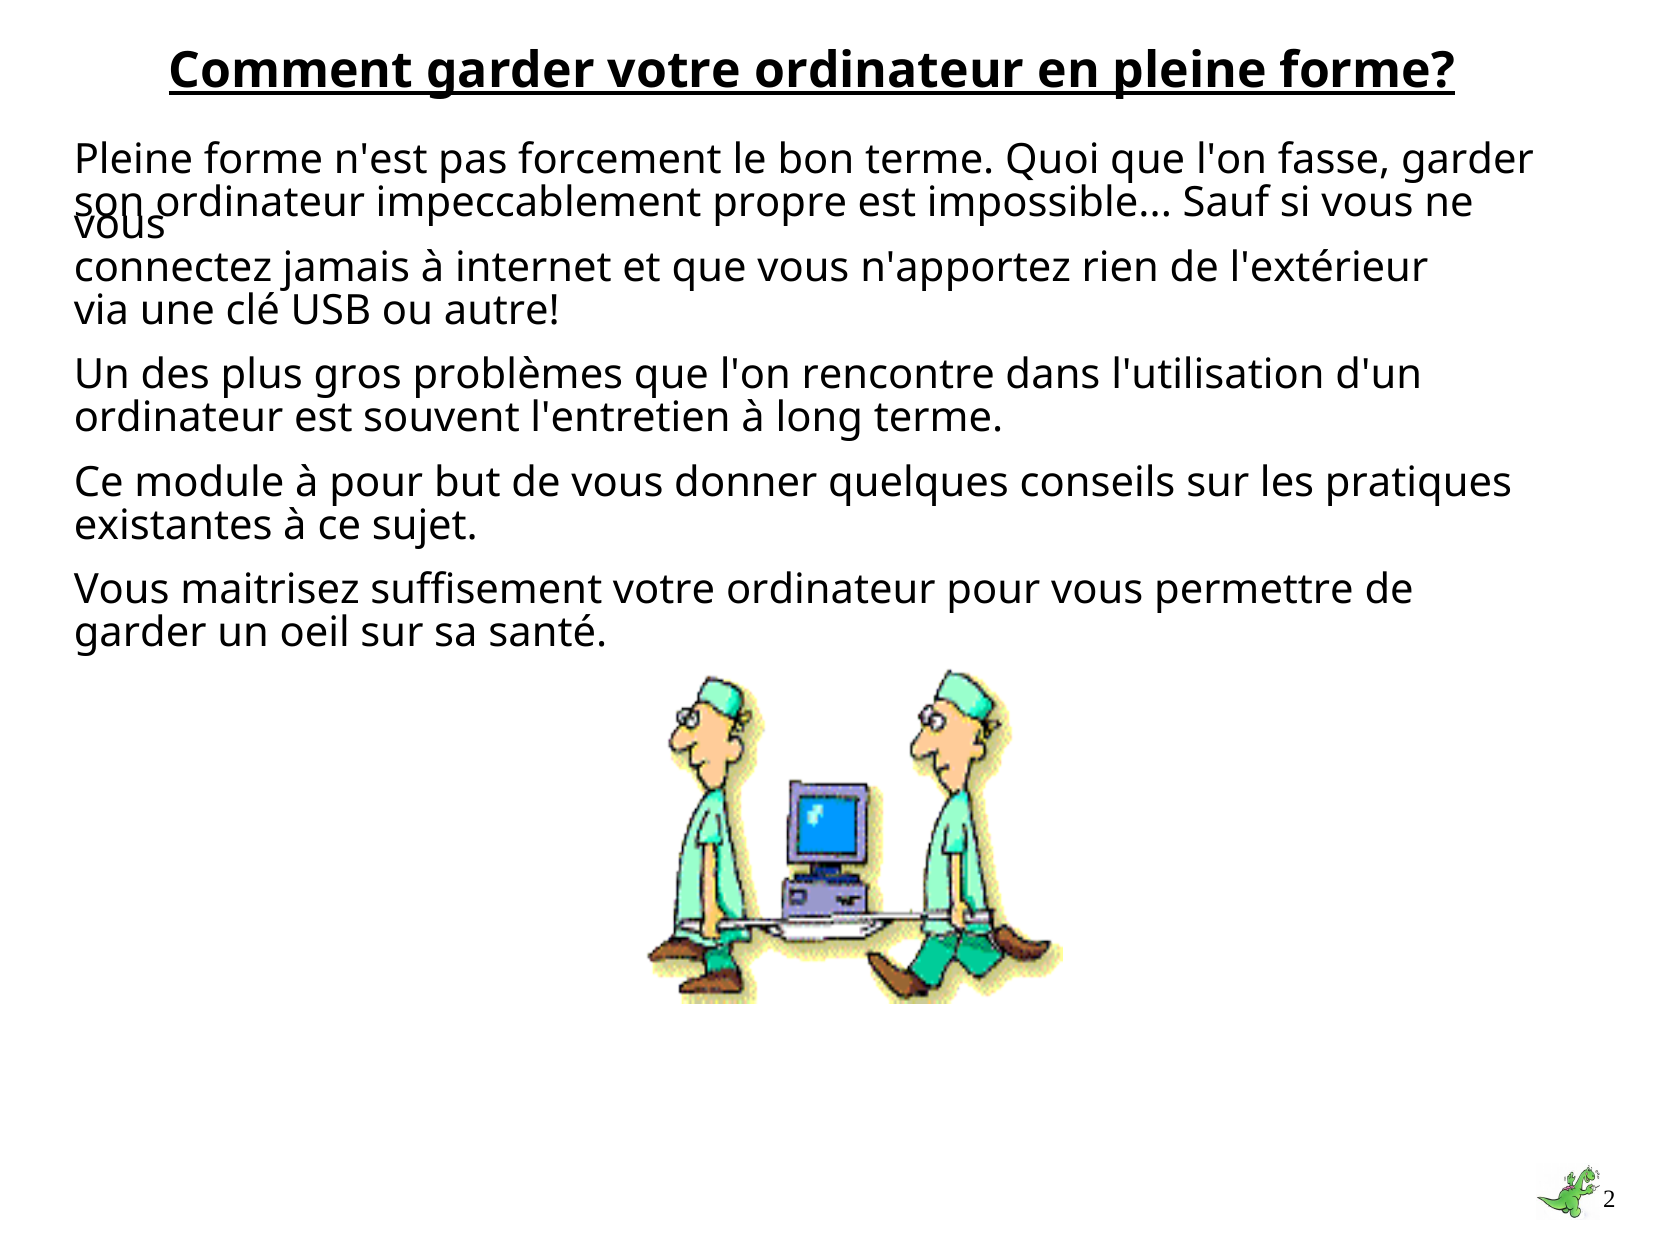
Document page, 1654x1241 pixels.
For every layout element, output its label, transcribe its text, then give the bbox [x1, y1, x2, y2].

text_box Comment garder votre ordinateur en pleine forme? Pleine forme n'est pas forcement le bon terme. Quoi que l'on fasse, garder son ordinateur impeccablement propre est impossible... Sauf si vous ne vous connectez jamais à internet et que vous n'apportez rien de l'extérieur via une clé USB ou autre! Un des plus gros problèmes que l'on rencontre dans l'utilisation d'un ordinateur est souvent l'entretien à long terme. Ce module à pour but de vous donner quelques conseils sur les pratiques existantes à ce sujet. Vous maitrisez suffisement votre ordinateur pour vous permettre de garder un oeil sur sa santé. [59, 59, 1566, 604]
picture [590, 661, 1063, 1004]
text_box Comment garder votre ordinateur en pleine forme? Pleine forme n'est pas forcement le bon terme. Quoi que l'on fasse, garder son ordinateur impeccablement propre est impossible... Sauf si vous ne vous connectez jamais à internet et que vous n'apportez rien de l'extérieur via une clé USB ou autre! Un des plus gros problèmes que l'on rencontre dans l'utilisation d'un ordinateur est souvent l'entretien à long terme. Ce module à pour but de vous donner quelques conseils sur les pratiques existantes à ce sujet. Vous maitrisez suffisement votre ordinateur pour vous permettre de garder un oeil sur sa santé. [441, 59, 1128, 91]
text_box 2 [1603, 1186, 1632, 1213]
picture [1536, 1163, 1600, 1220]
